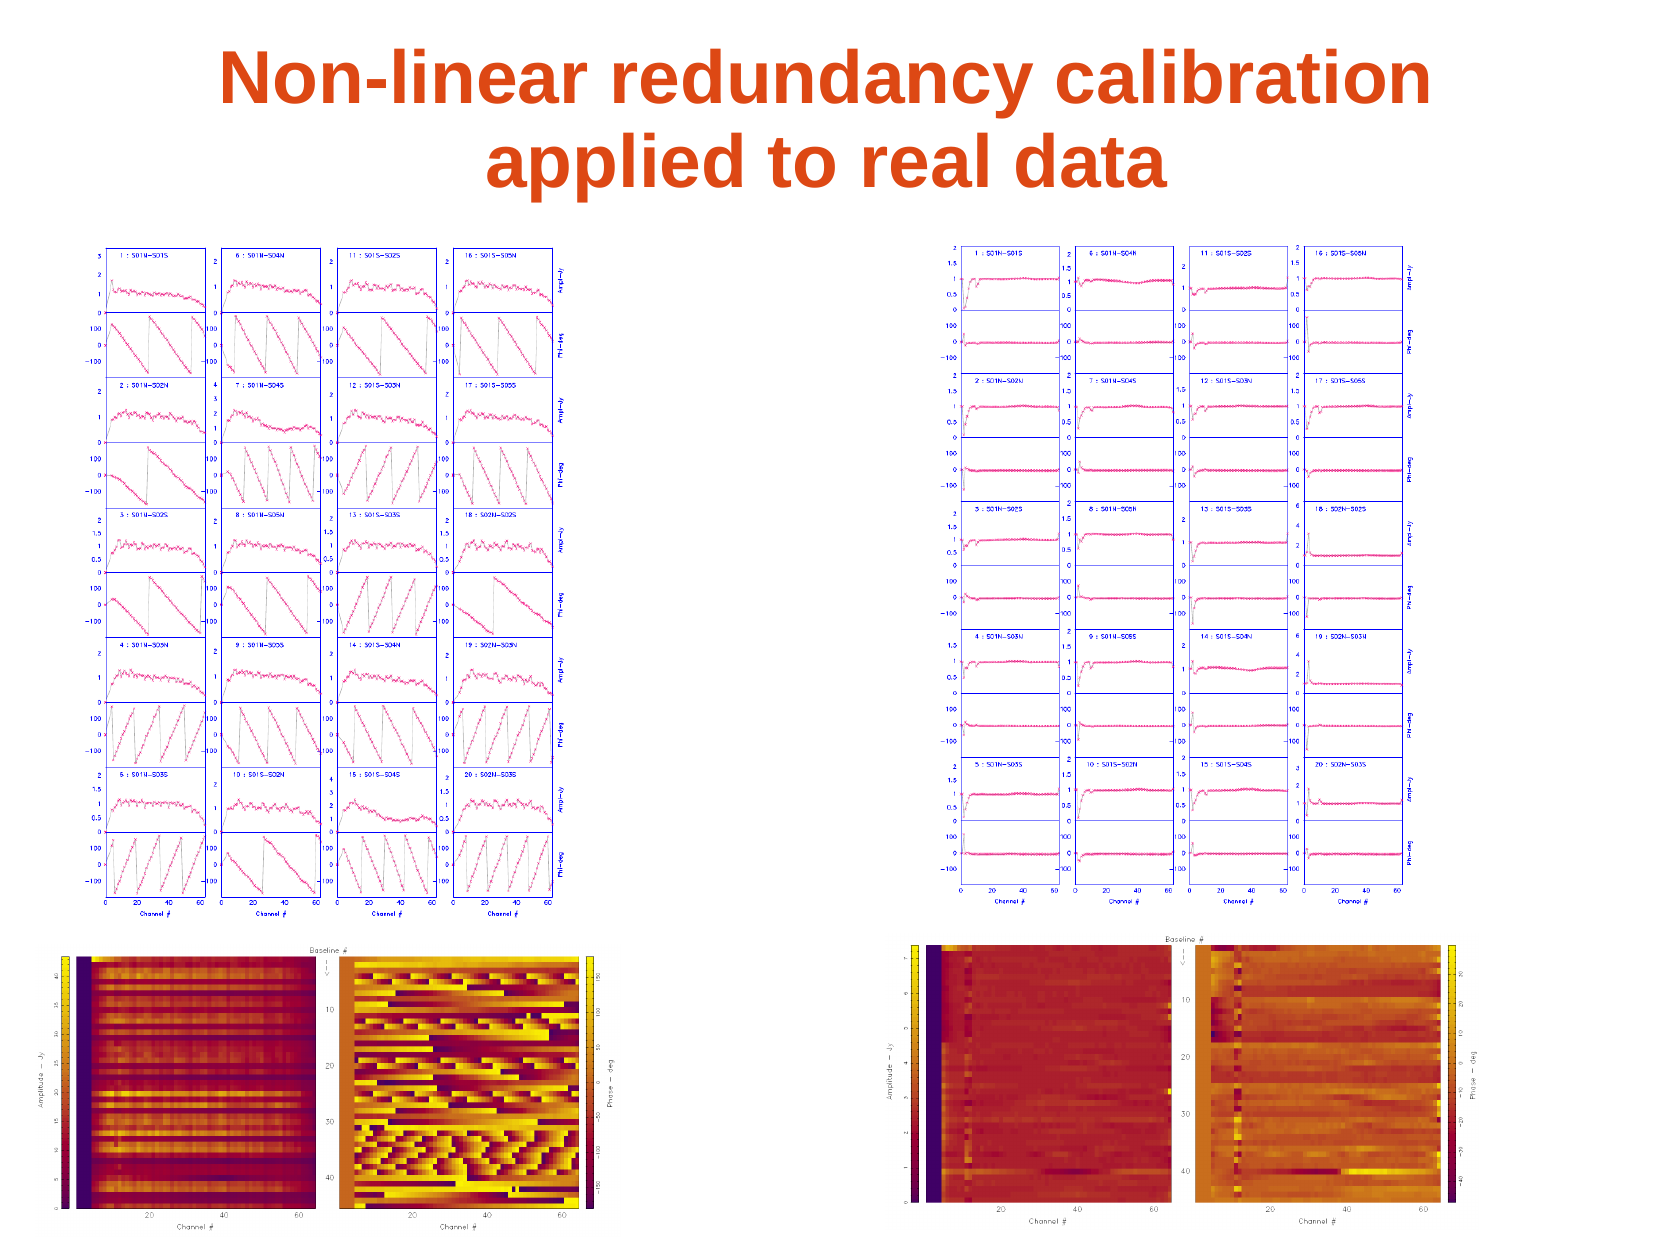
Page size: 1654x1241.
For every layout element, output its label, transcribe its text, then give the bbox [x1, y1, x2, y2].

picture [936, 239, 1418, 910]
picture [885, 933, 1479, 1230]
picture [35, 944, 621, 1237]
picture [83, 242, 567, 922]
title Non-linear redundancy calibration applied to real data [82, 35, 1571, 204]
